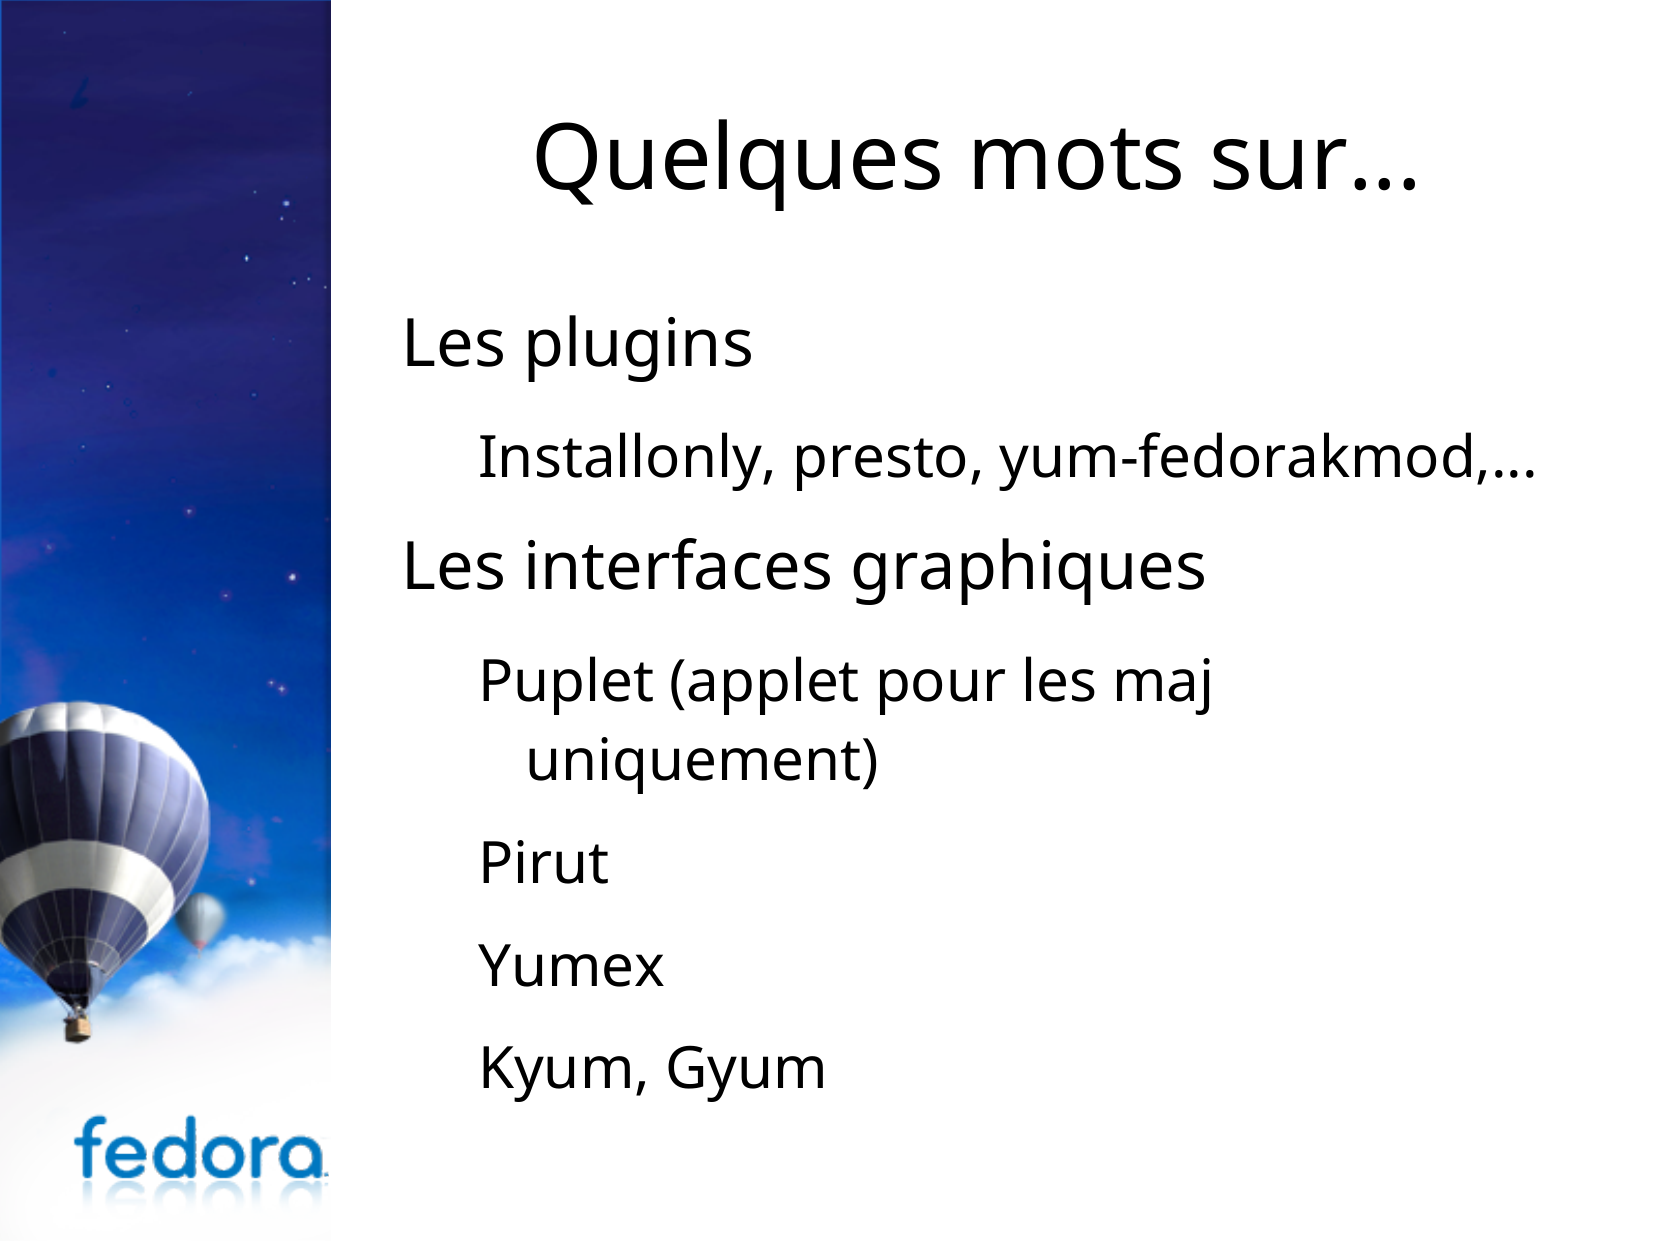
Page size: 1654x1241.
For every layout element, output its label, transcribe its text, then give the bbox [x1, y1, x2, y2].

picture [0, 0, 331, 1241]
title Quelques mots sur... [383, 59, 1571, 250]
list Les plugins Installonly, presto, yum-fedorakmod,... Les interfaces graphiques Puplet (applet pour les maj uniquement) Pirut Yumex Kyum, Gyum [383, 295, 1571, 1094]
